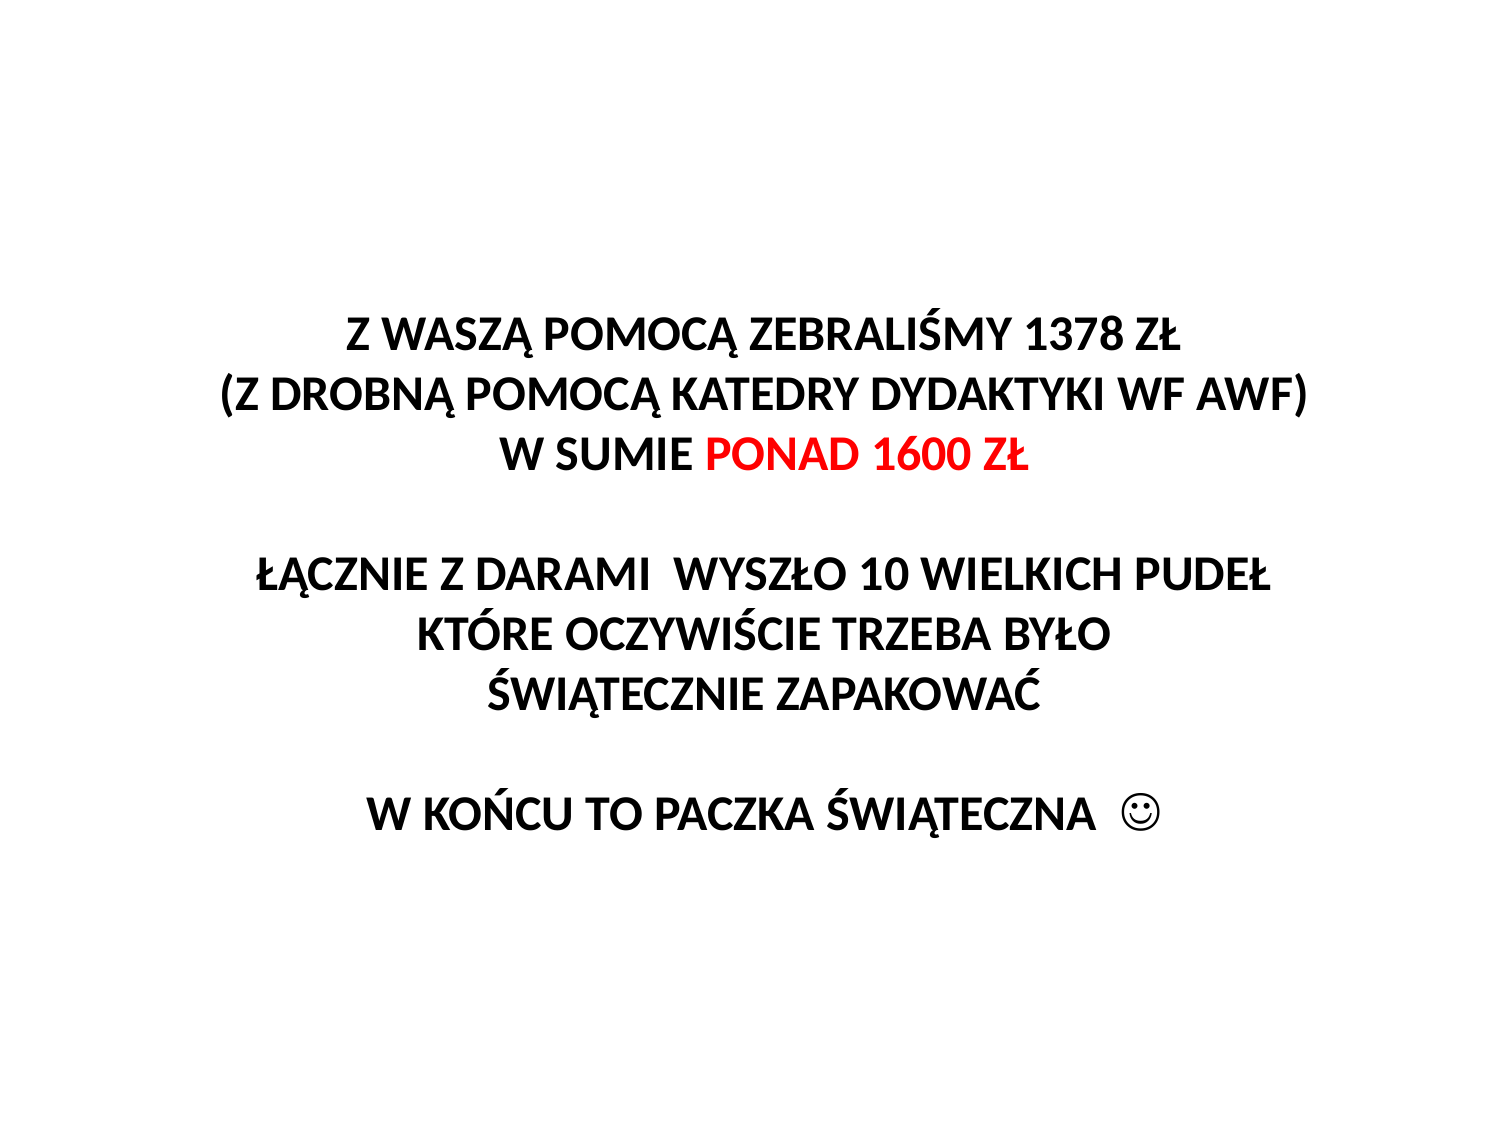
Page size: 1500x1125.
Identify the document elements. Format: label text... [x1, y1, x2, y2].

text_box Z WASZĄ POMOCĄ ZEBRALIŚMY 1378 ZŁ (Z DROBNĄ POMOCĄ KATEDRY DYDAKTYKI WF AWF) W SUMIE PONAD 1600 ZŁ ŁĄCZNIE Z DARAMI WYSZŁO 10 WIELKICH PUDEŁ KTÓRE OCZYWIŚCIE TRZEBA BYŁO ŚWIĄTECZNIE ZAPAKOWAĆ W KOŃCU TO PACZKA ŚWIĄTECZNA  [199, 292, 1330, 854]
